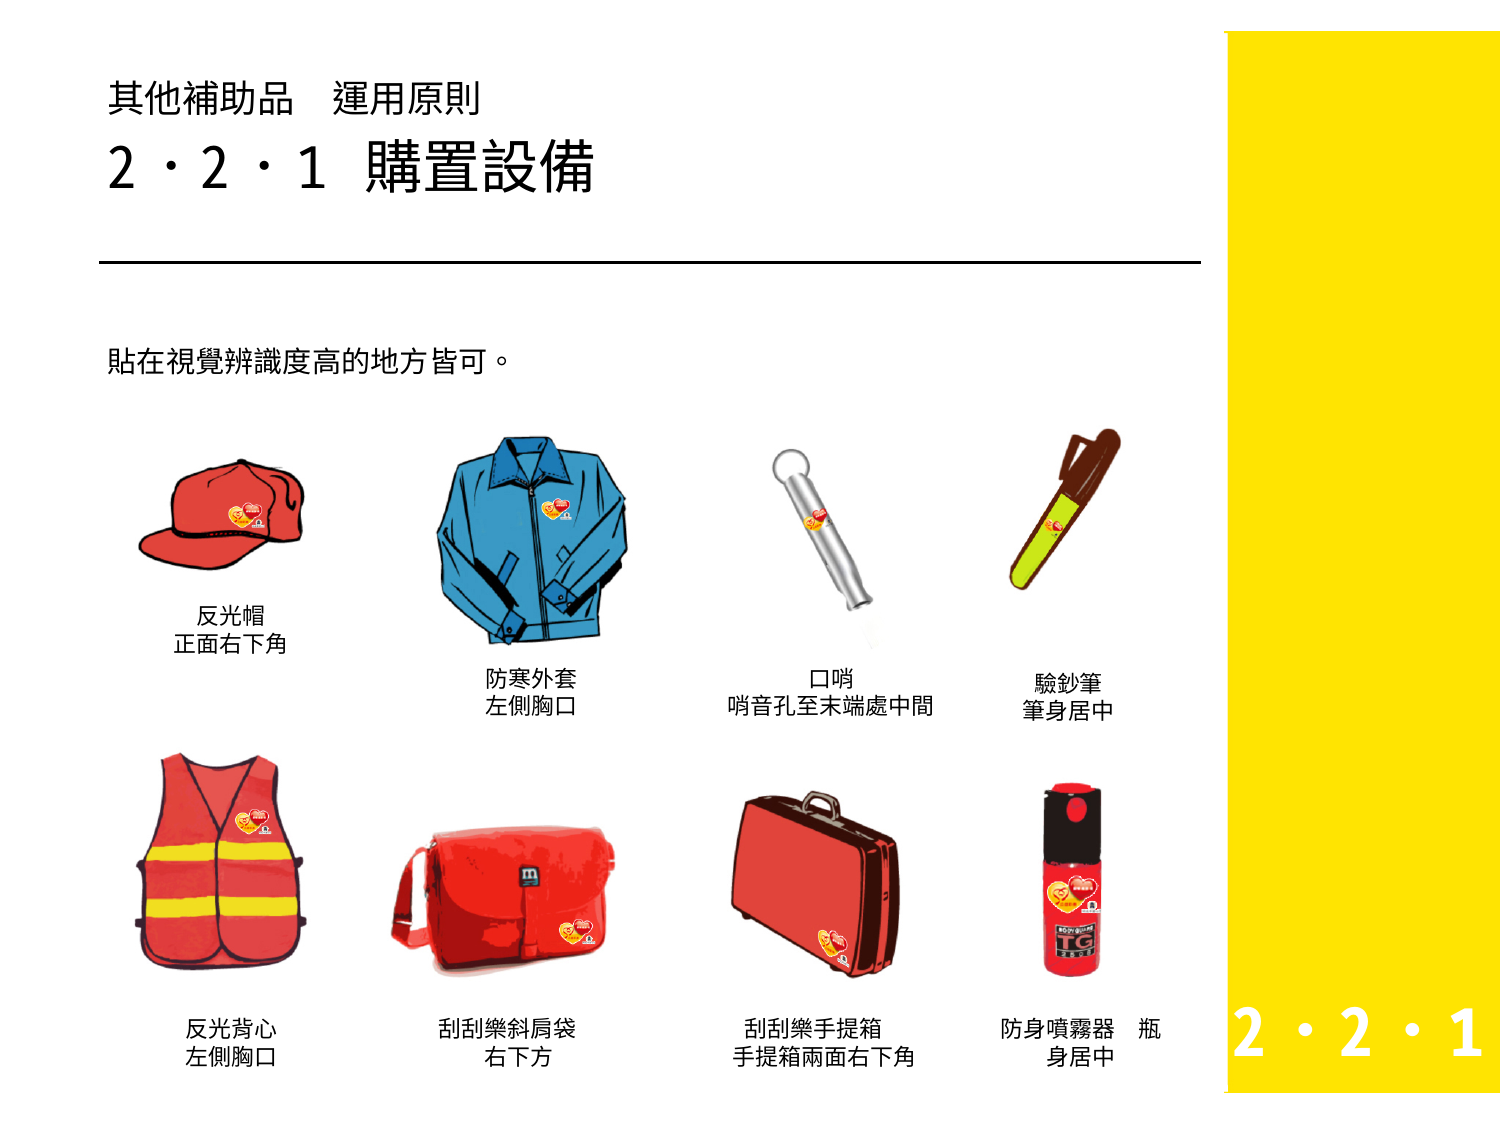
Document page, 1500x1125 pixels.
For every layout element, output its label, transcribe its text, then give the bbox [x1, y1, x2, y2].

text_box 其他補助品 運用原則 2．2．1 購置設備 [99, 37, 1201, 238]
picture [0, 31, 1500, 1093]
text_box 防寒外套 左側胸口 [437, 649, 625, 735]
text_box 2．2．1 [1224, 974, 1500, 1085]
text_box 反光帽 正面右下角 [137, 587, 325, 672]
text_box 防身噴霧器 瓶身居中 [987, 999, 1176, 1085]
text_box 刮刮樂斜肩袋 右下方 [424, 999, 613, 1085]
text_box 反光背心 左側胸口 [137, 999, 325, 1085]
text_box 驗鈔筆 筆身居中 [974, 654, 1163, 739]
text_box 口哨 哨音孔至末端處中間 [699, 649, 963, 735]
text_box 刮刮樂手提箱 手提箱兩面右下角 [699, 999, 951, 1085]
text_box 貼在視覺辨識度高的地方皆可。 [99, 264, 1201, 426]
